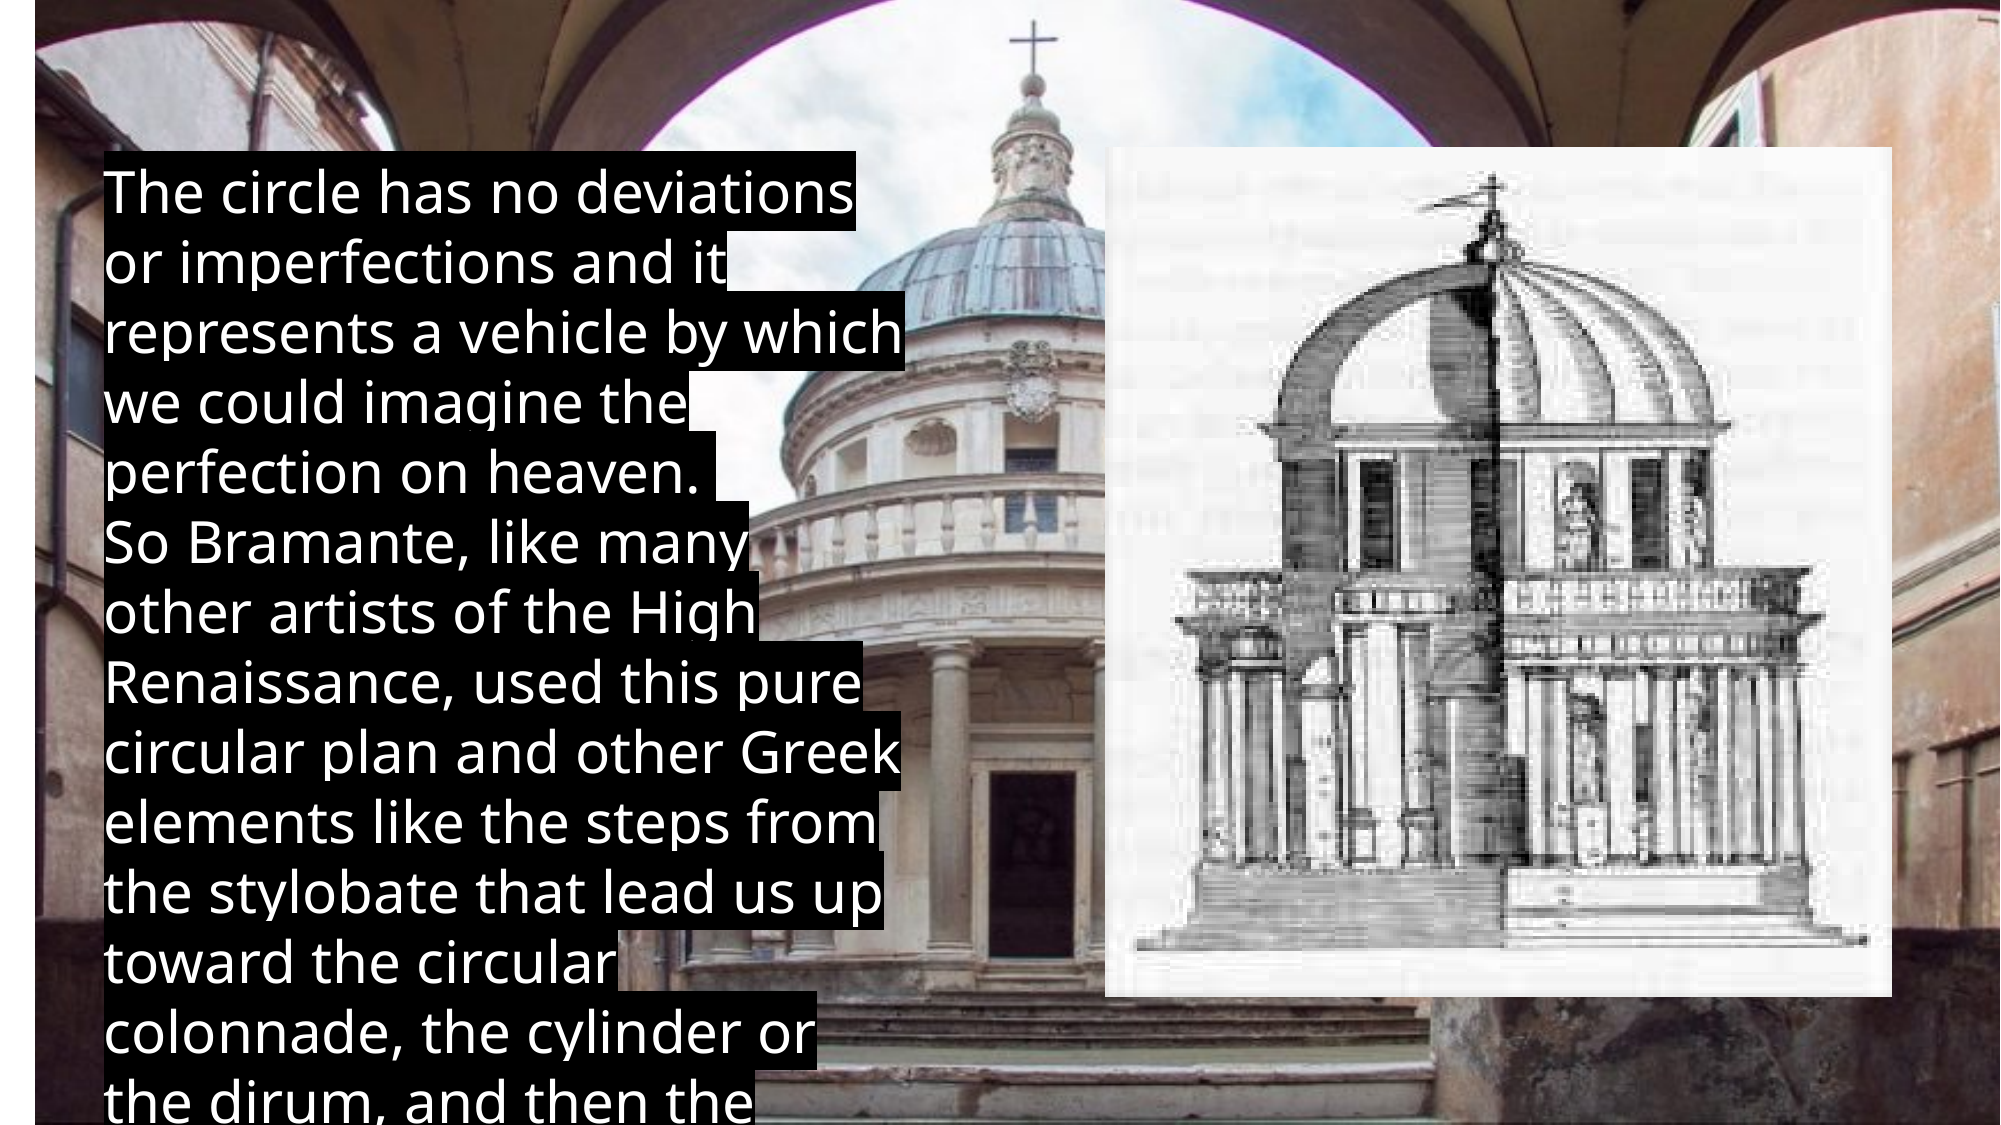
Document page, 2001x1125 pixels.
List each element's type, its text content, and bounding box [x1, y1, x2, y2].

picture [35, 0, 2000, 1125]
text_box The circle has no deviations or imperfections and it represents a vehicle by which we could imagine the perfection on heaven. So Bramante, like many other artists of the High Renaissance, used this pure circular plan and other Greek elements like the steps from the stylobate that lead us up toward the circular colonnade, the cylinder or the dirum, and then the dome on top. [88, 147, 926, 1082]
